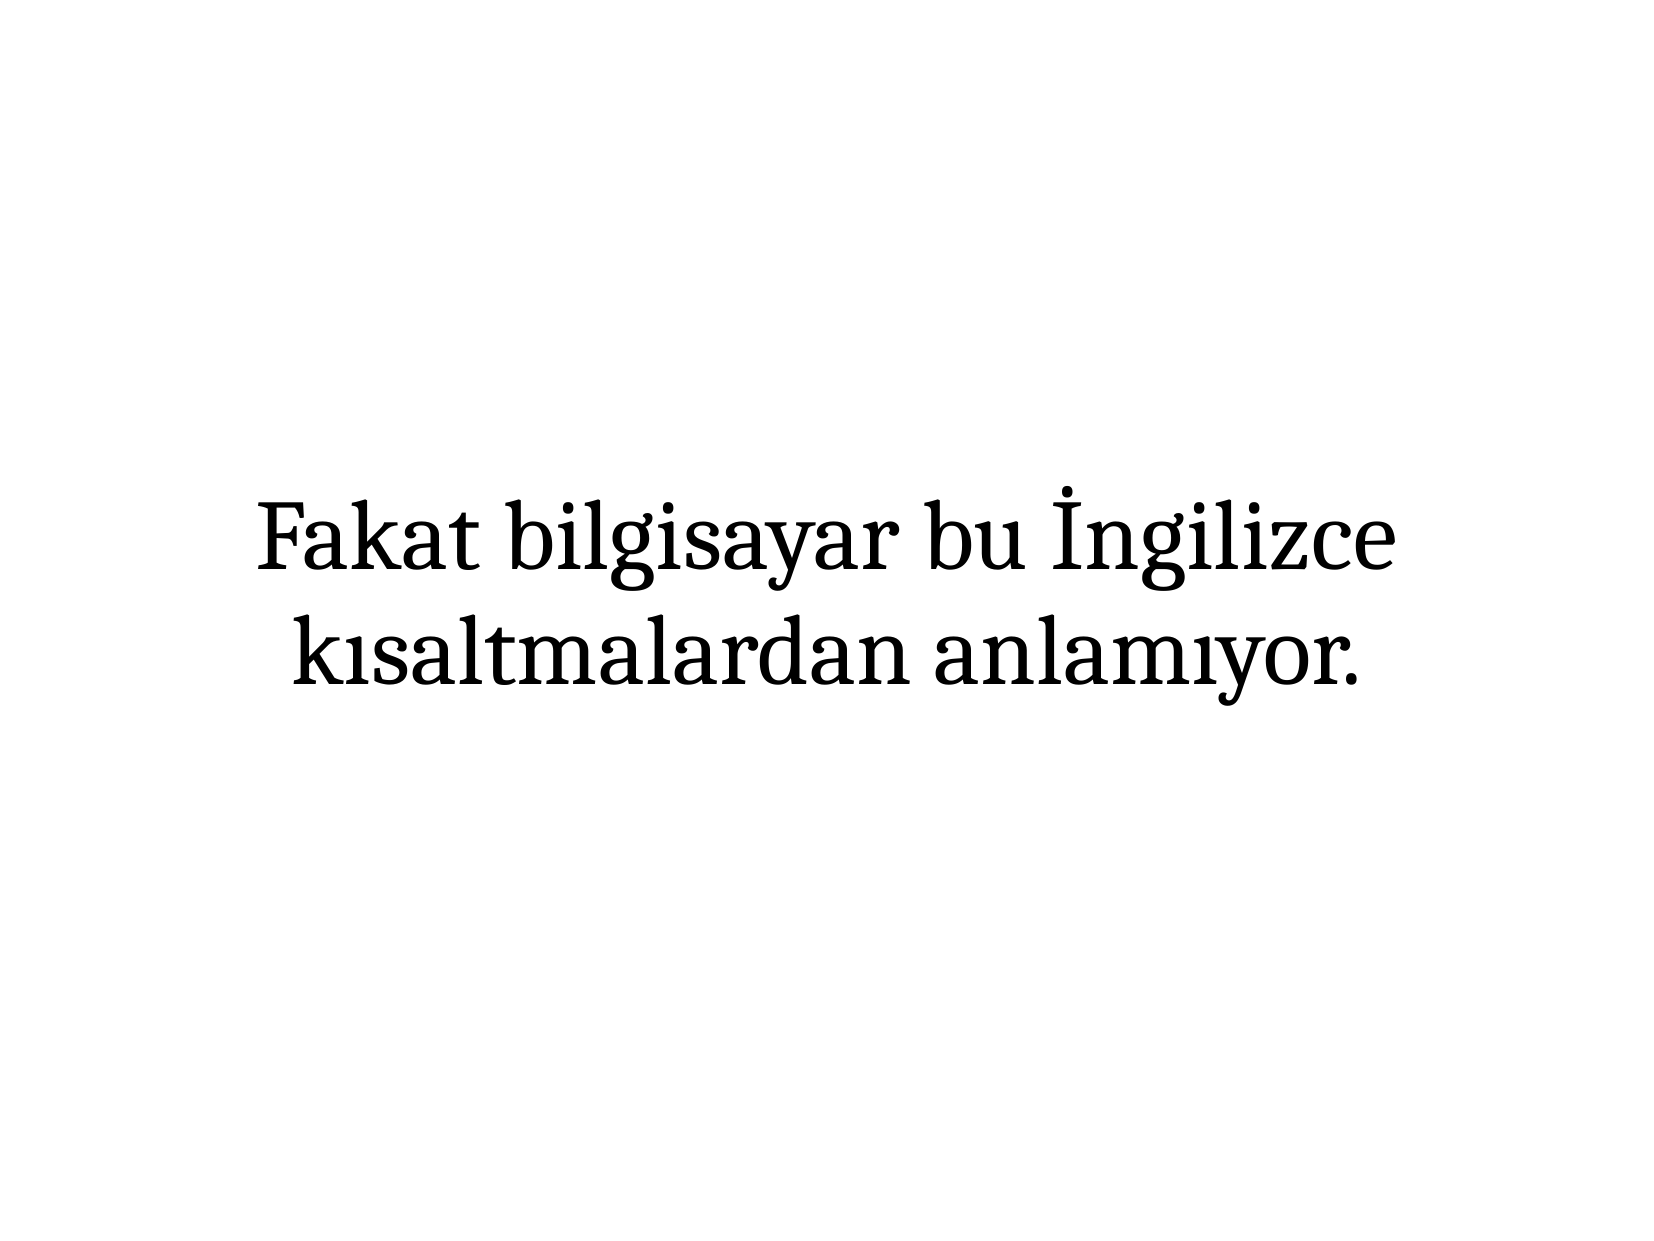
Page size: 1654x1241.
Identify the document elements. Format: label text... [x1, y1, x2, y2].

title Fakat bilgisayar bu İngilizce kısaltmalardan anlamıyor. [82, 273, 1571, 916]
